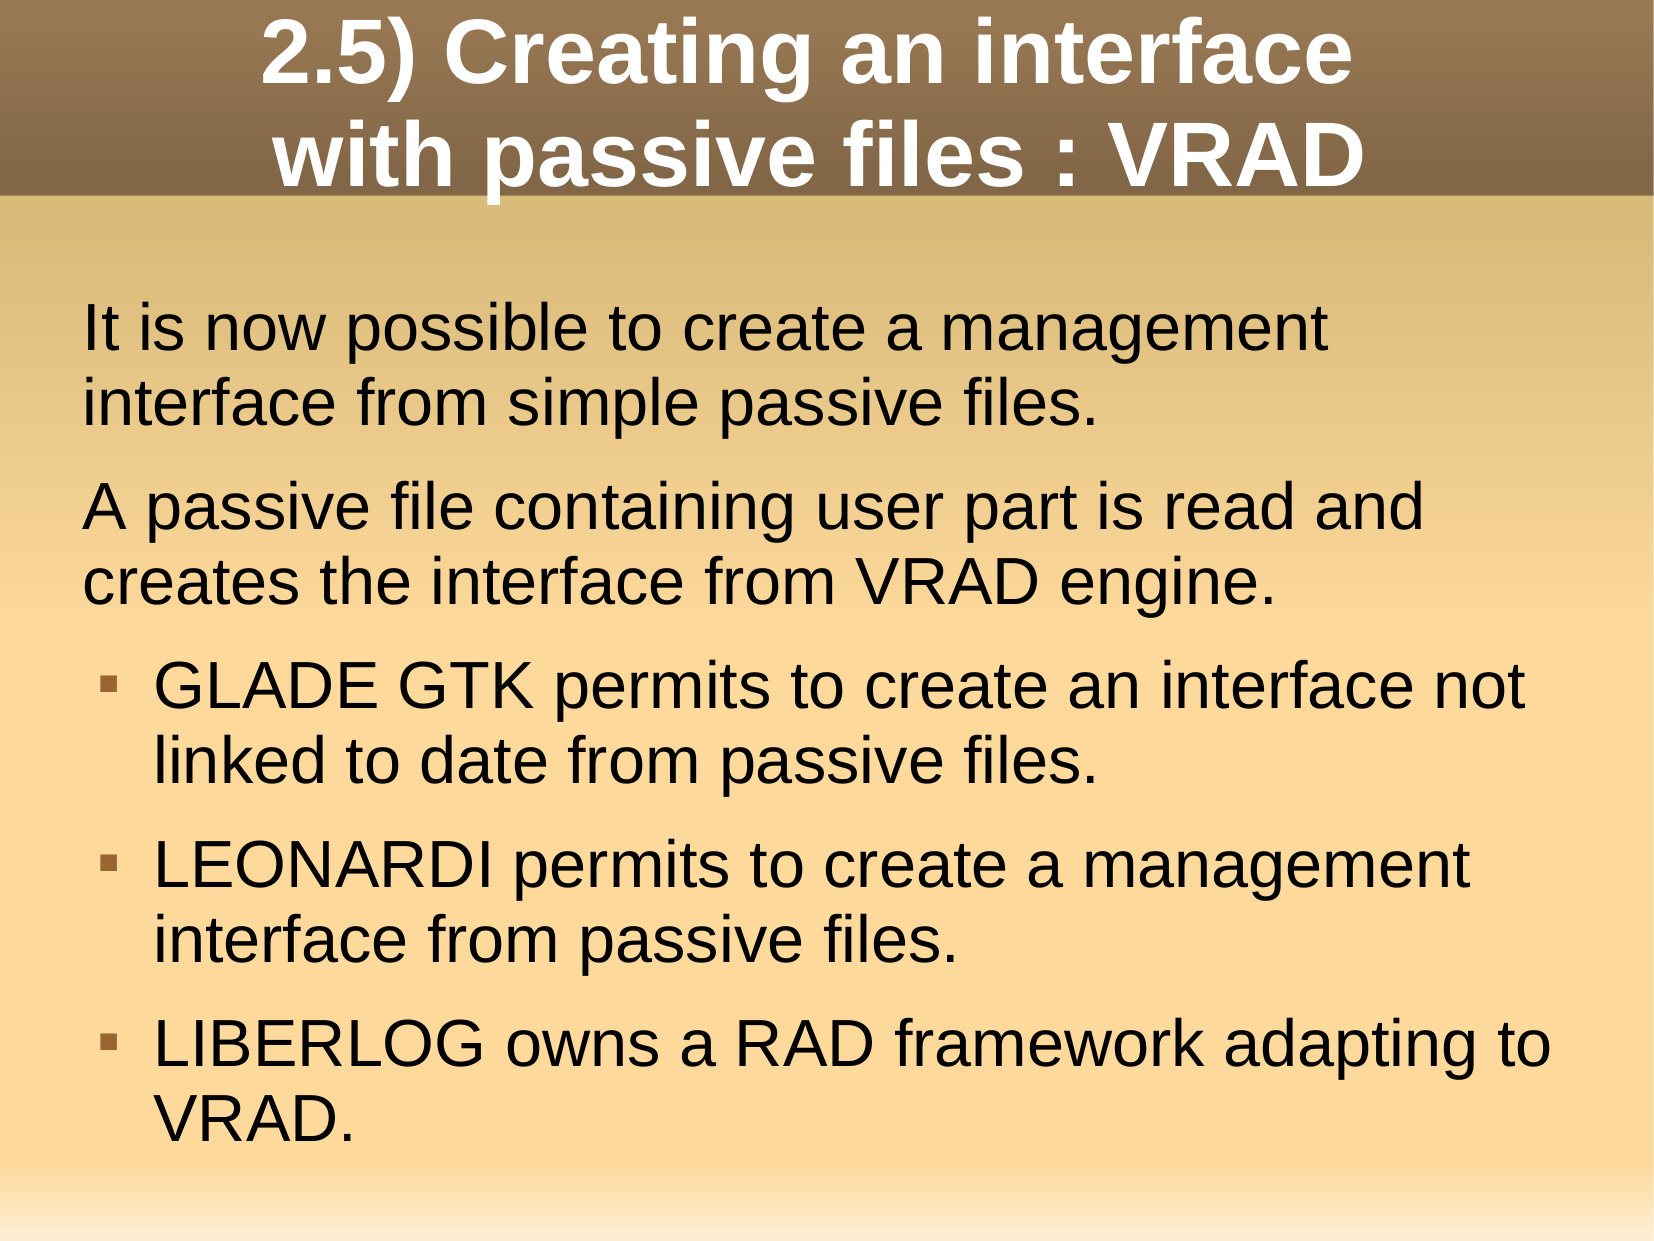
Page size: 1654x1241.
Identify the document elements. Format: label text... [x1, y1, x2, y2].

title 2.5) Creating an interface with passive files : VRAD [76, 1, 1565, 207]
picture [0, 0, 1654, 1241]
list It is now possible to create a management interface from simple passive files. A passive file containing user part is read and creates the interface from VRAD engine. GLADE GTK permits to create an interface not linked to date from passive files. LEONARDI permits to create a management interface from passive files. LIBERLOG owns a RAD framework adapting to VRAD. [82, 290, 1571, 1157]
